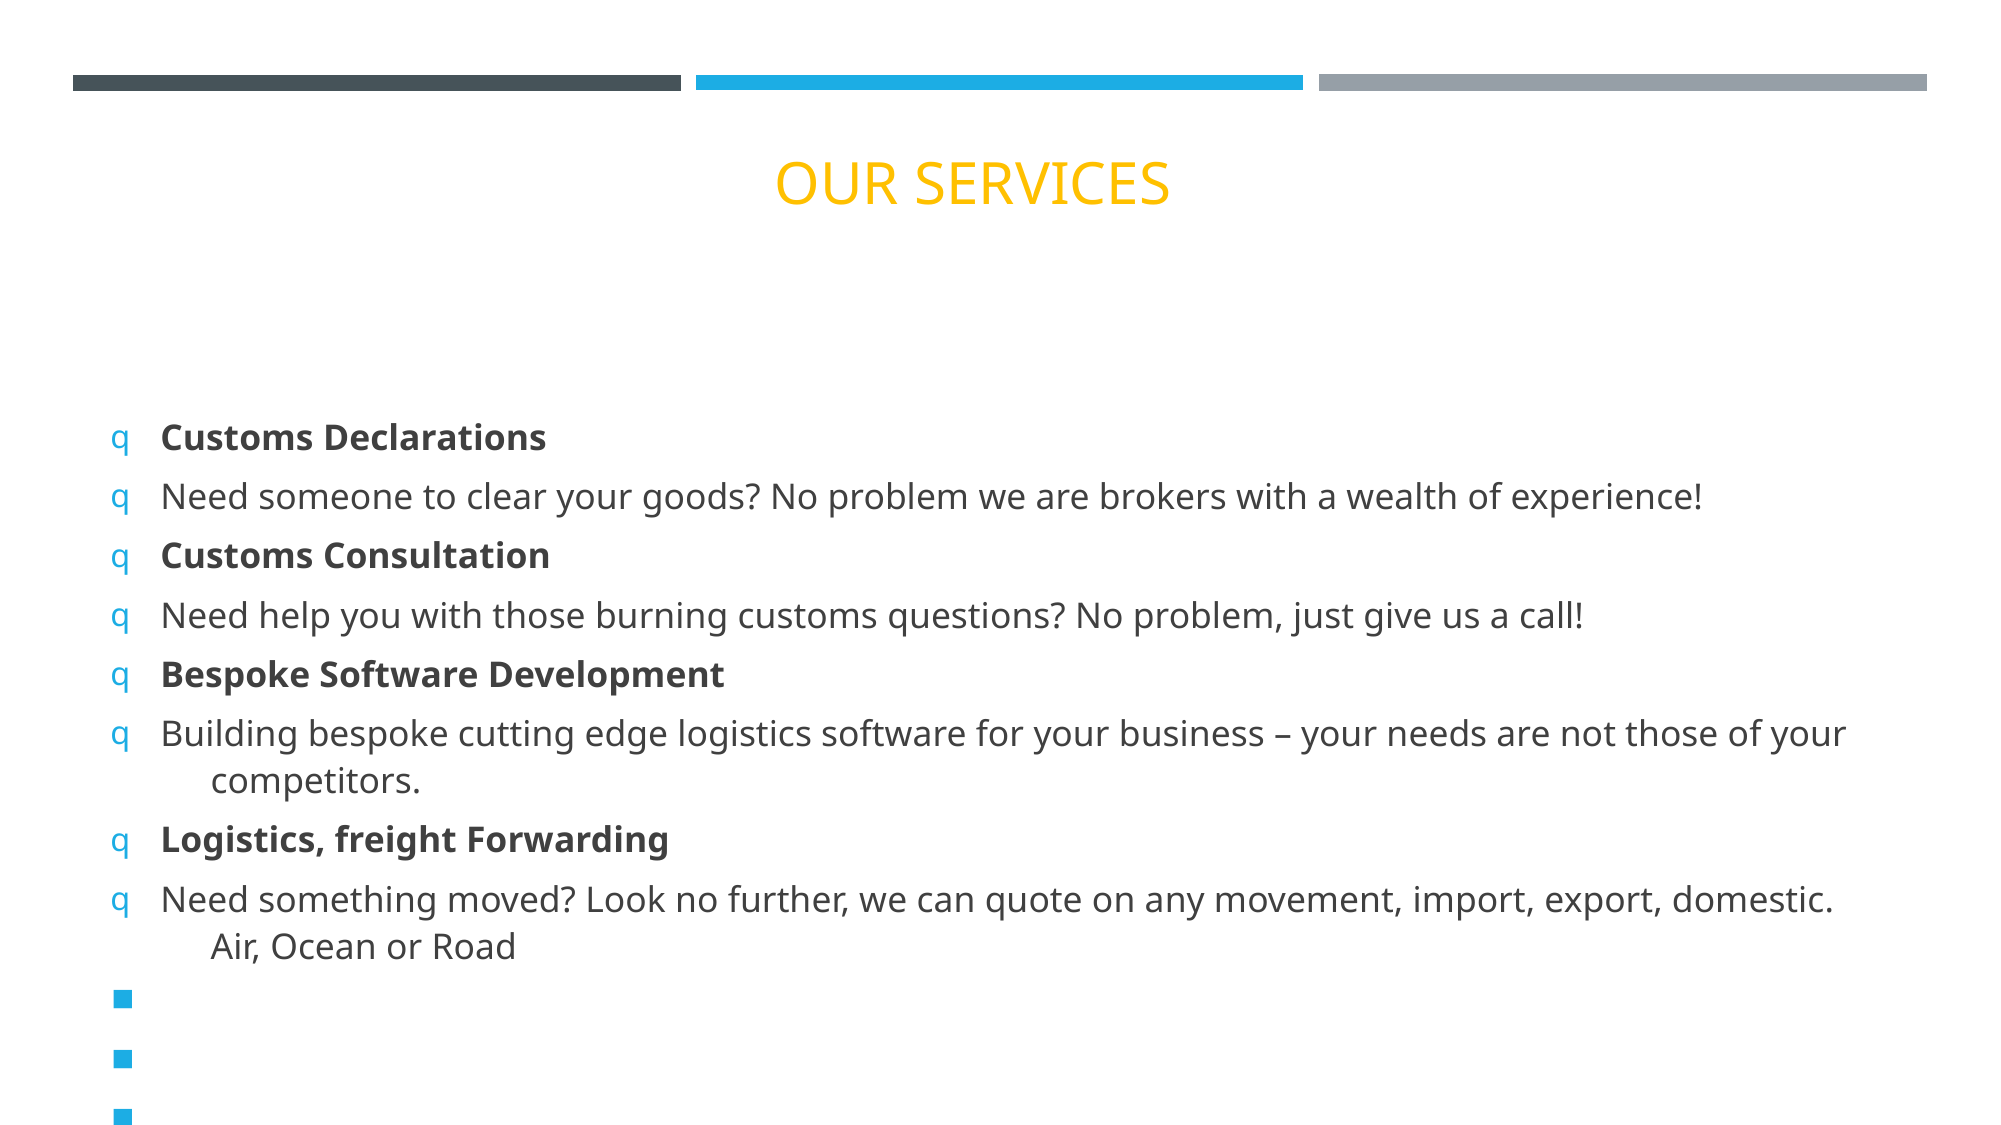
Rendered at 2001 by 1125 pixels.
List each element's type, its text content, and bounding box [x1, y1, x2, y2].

title Our Services [511, 112, 1489, 225]
list Customs Declarations Need someone to clear your goods? No problem we are brokers with a wealth of experience! Customs Consultation Need help you with those burning customs questions? No problem, just give us a call! Bespoke Software Development Building bespoke cutting edge logistics software for your business – your needs are not those of your competitors. Logistics, freight Forwarding Need something moved? Look no further, we can quote on any movement, import, export, domestic. Air, Ocean or Road [95, 402, 1905, 999]
